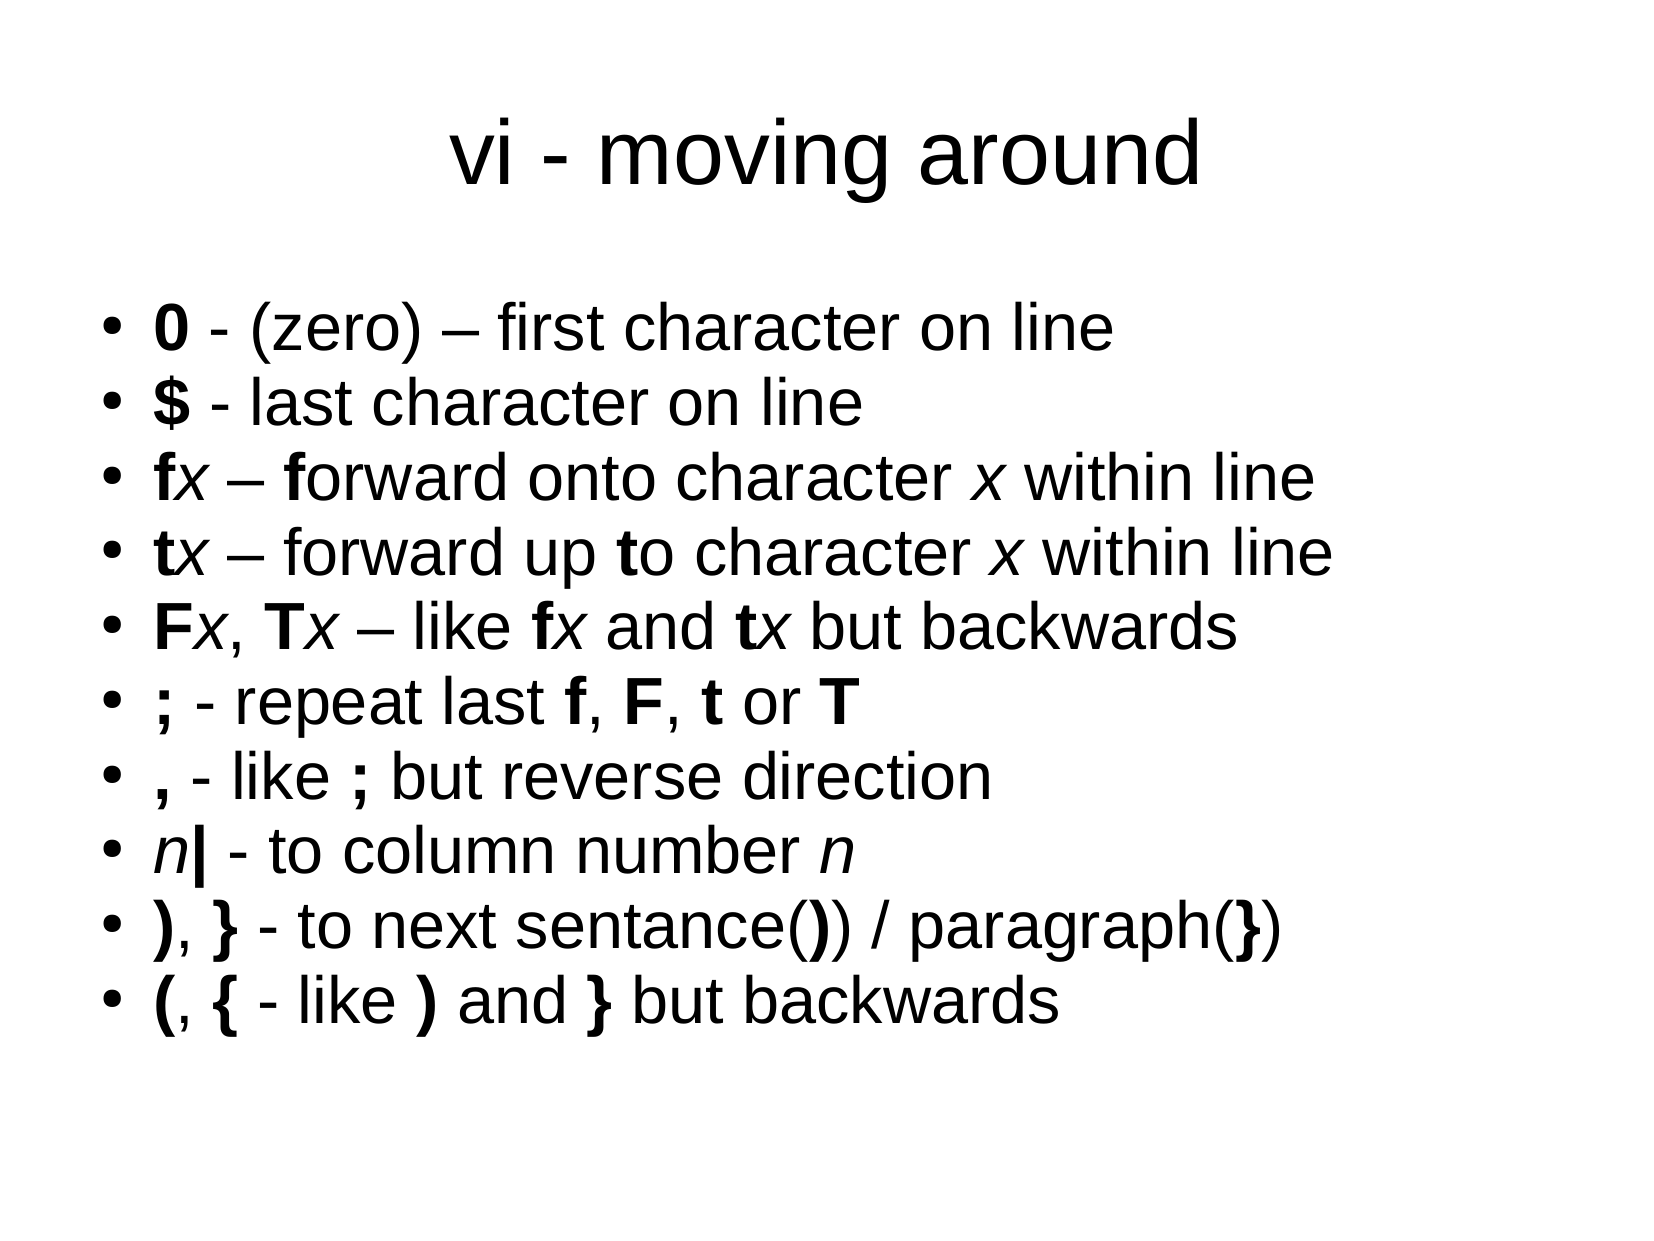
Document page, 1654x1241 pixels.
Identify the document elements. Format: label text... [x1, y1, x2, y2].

title vi - moving around [82, 56, 1571, 250]
list 0 - (zero) – first character on line $ - last character on line fx – forward onto character x within line tx – forward up to character x within line Fx, Tx – like fx and tx but backwards ; - repeat last f, F, t or T , - like ; but reverse direction n| - to column number n ), } - to next sentance()) / paragraph(}) (, { - like ) and } but backwards [82, 290, 1571, 1094]
